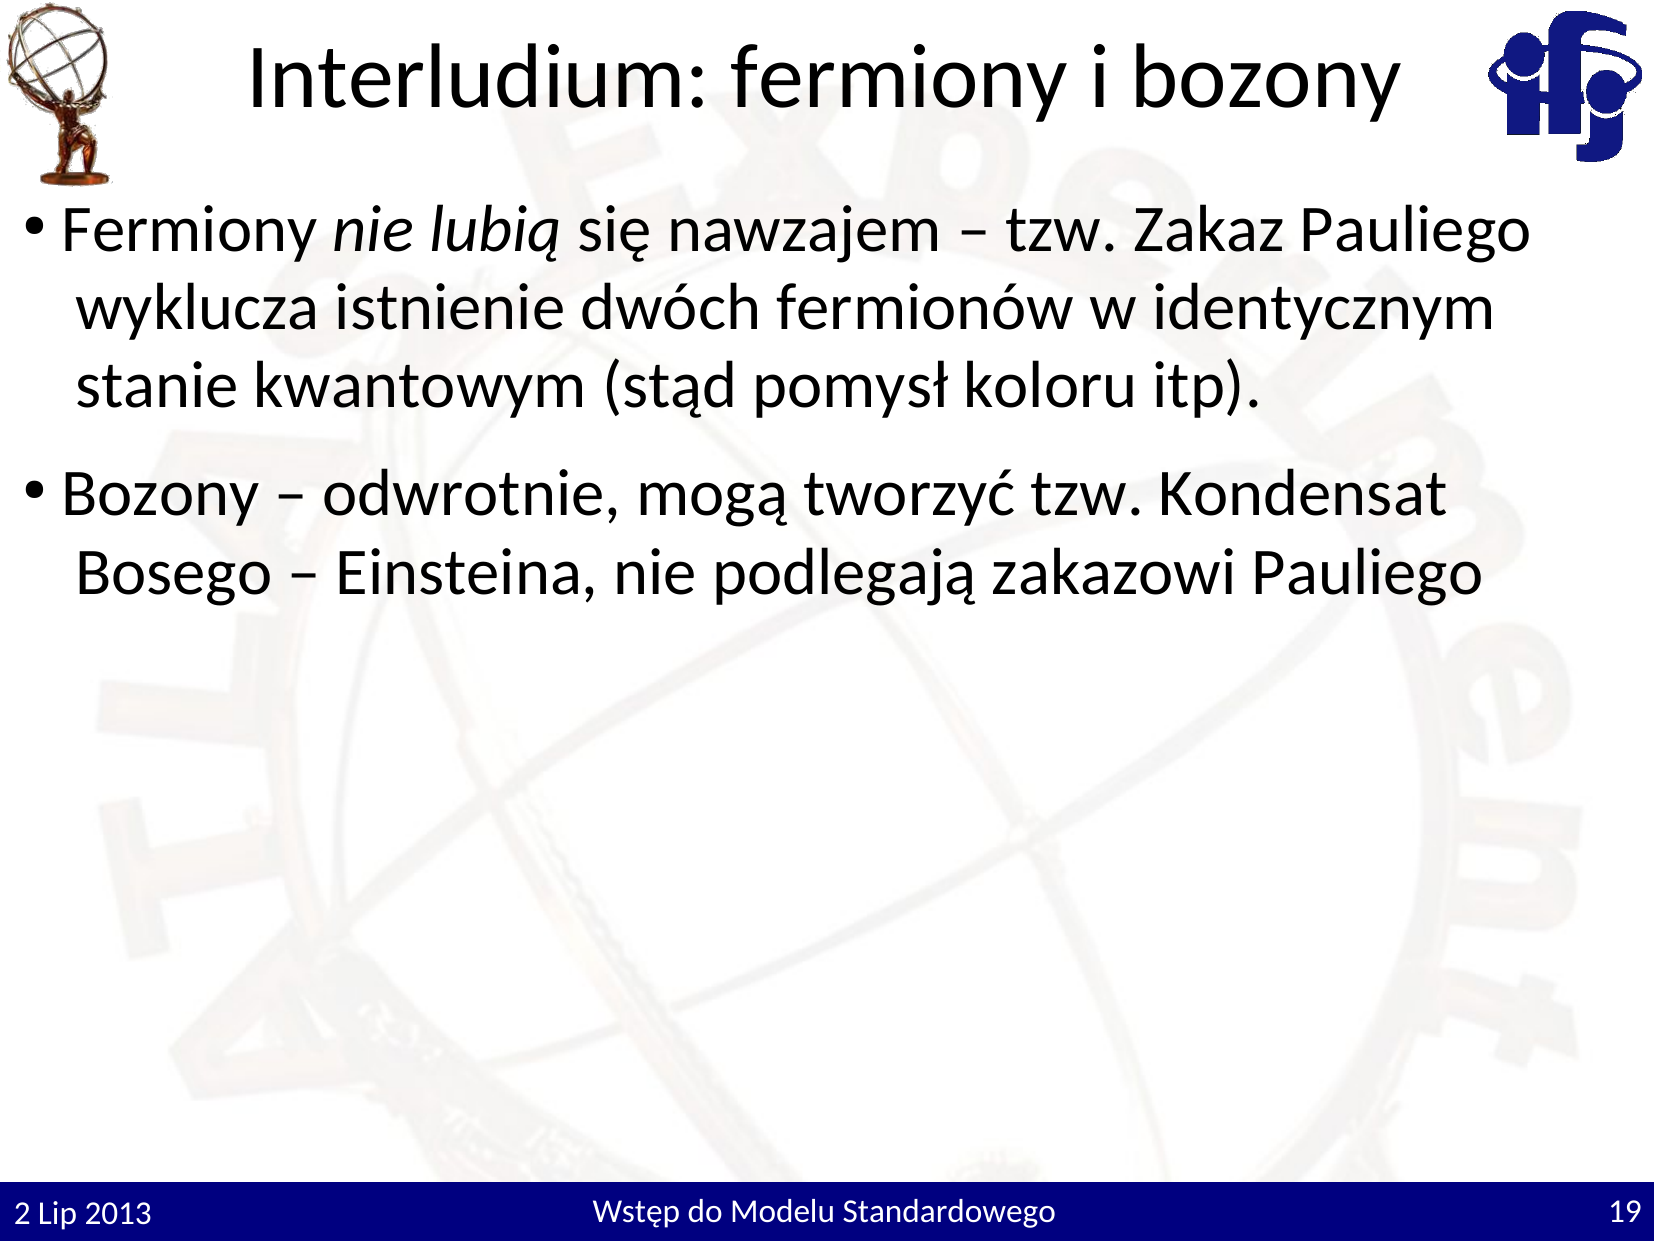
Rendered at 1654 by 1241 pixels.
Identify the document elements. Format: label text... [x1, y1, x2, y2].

title Interludium: fermiony i bozony [75, 0, 1575, 150]
picture [0, 0, 1654, 1182]
list Fermiony nie lubią się nawzajem – tzw. Zakaz Pauliego wyklucza istnienie dwóch fermionów w identycznym stanie kwantowym (stąd pomysł koloru itp). Bozony – odwrotnie, mogą tworzyć tzw. Kondensat Bosego – Einsteina, nie podlegają zakazowi Pauliego [19, 187, 1636, 1171]
